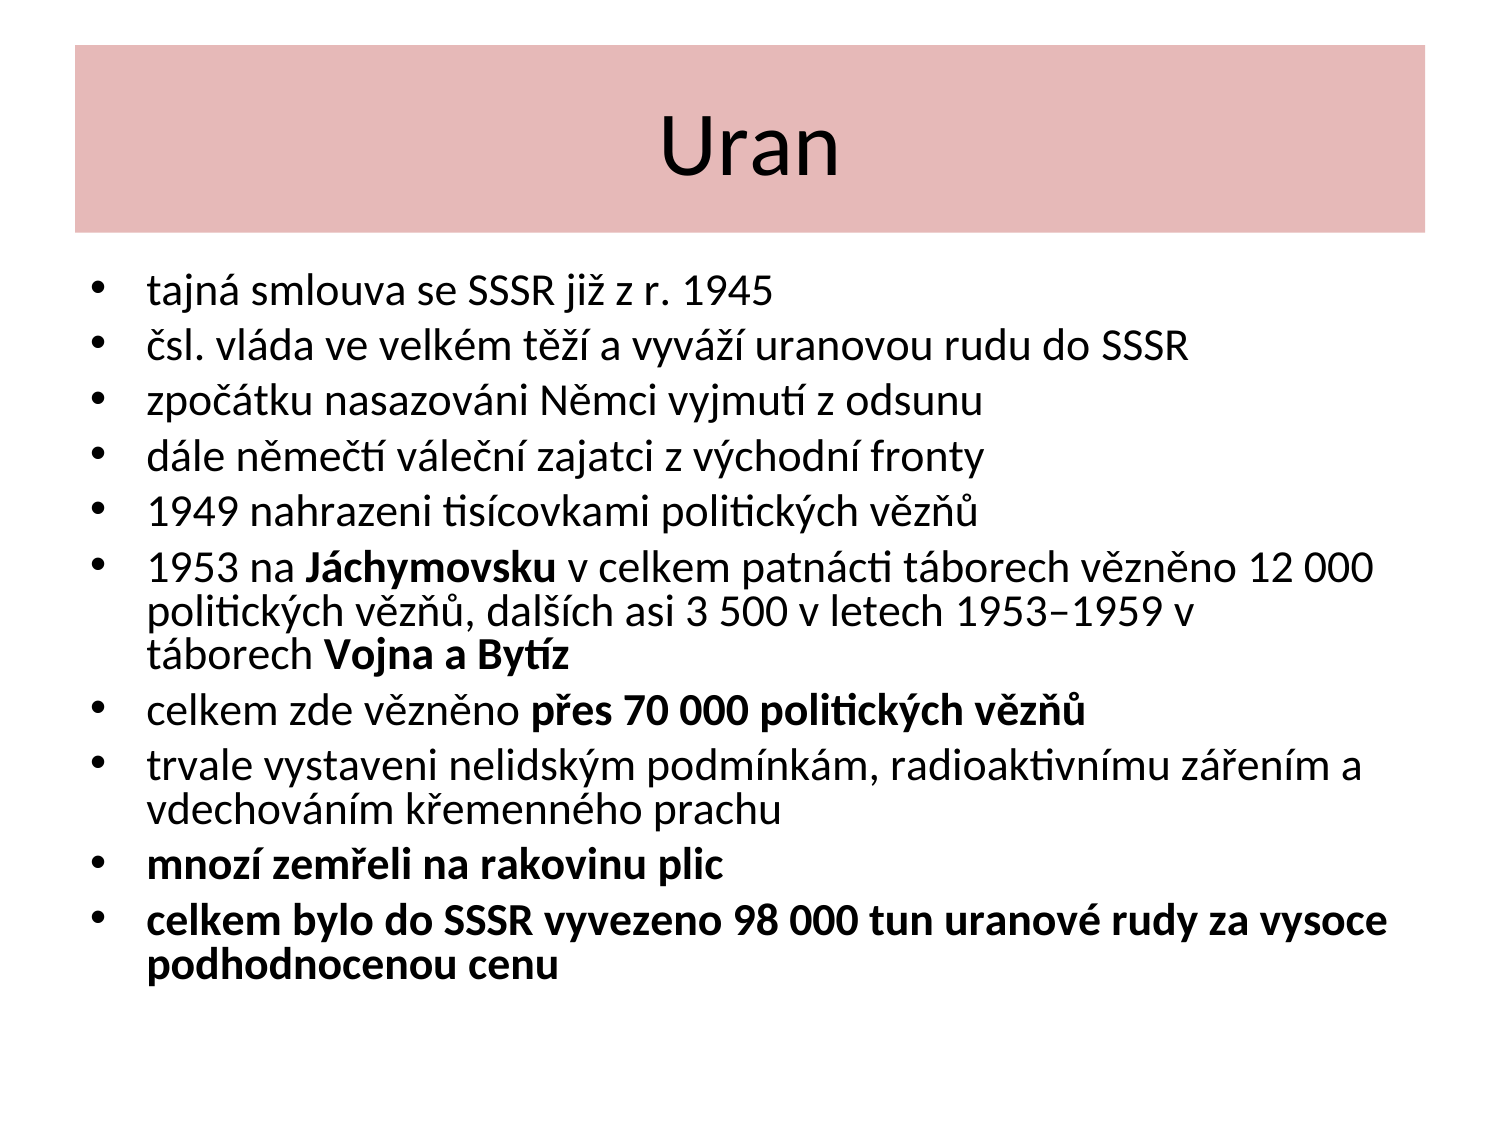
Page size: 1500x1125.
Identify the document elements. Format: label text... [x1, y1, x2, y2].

title Uran [75, 45, 1426, 233]
list tajná smlouva se SSSR již z r. 1945 čsl. vláda ve velkém těží a vyváží uranovou rudu do SSSR zpočátku nasazováni Němci vyjmutí z odsunu dále němečtí váleční zajatci z východní fronty 1949 nahrazeni tisícovkami politických vězňů 1953 na Jáchymovsku v celkem patnácti táborech vězněno 12 000 politických vězňů, dalších asi 3 500 v letech 1953–1959 v táborech Vojna a Bytíz celkem zde vězněno přes 70 000 politických vězňů trvale vystaveni nelidským podmínkám, radioaktivnímu zářením a vdechováním křemenného prachu mnozí zemřeli na rakovinu plic celkem bylo do SSSR vyvezeno 98 000 tun uranové rudy za vysoce podhodnocenou cenu [75, 262, 1426, 1059]
